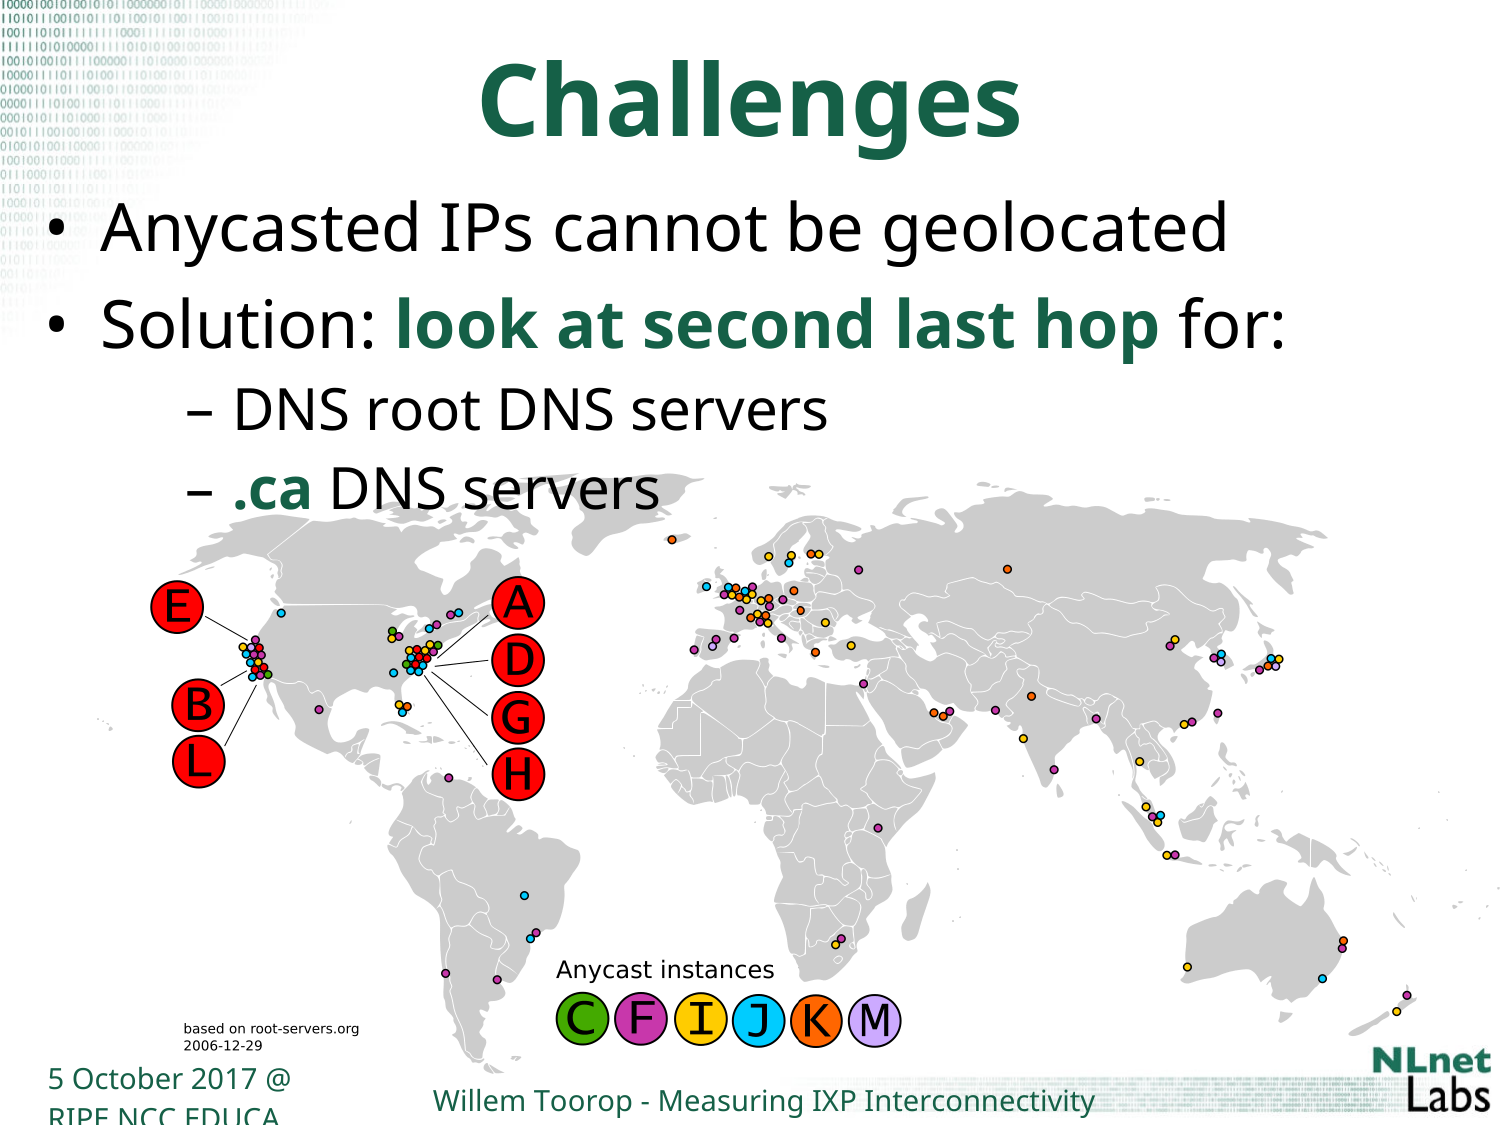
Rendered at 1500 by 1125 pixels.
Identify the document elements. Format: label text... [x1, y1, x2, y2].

picture [97, 473, 1500, 1124]
picture [0, 0, 365, 180]
title Challenges [75, 3, 1425, 192]
list Anycasted IPs cannot be geolocated Solution: look at second last hop for: DNS root DNS servers .ca DNS servers [0, 180, 1343, 613]
